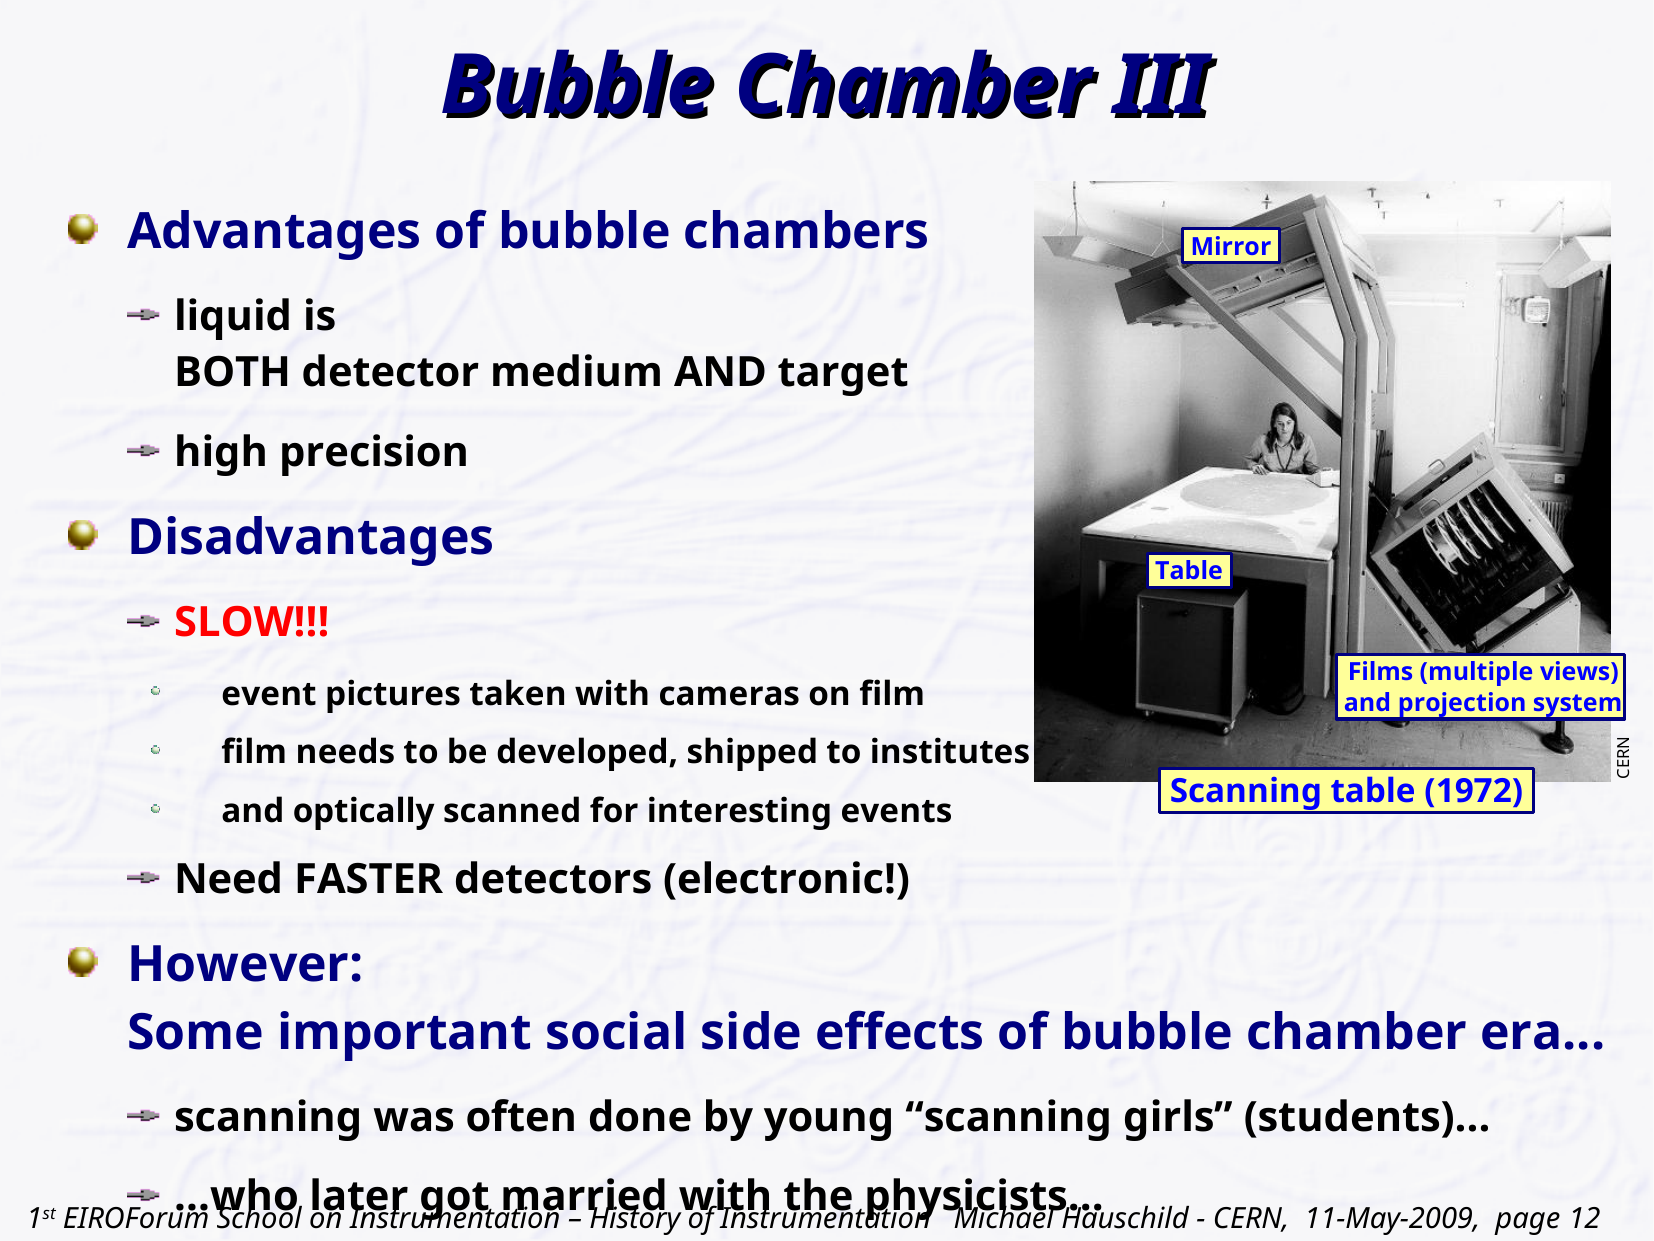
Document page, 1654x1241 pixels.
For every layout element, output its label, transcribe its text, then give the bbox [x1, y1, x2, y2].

text_box Mirror [1182, 228, 1273, 262]
title Bubble Chamber III [75, 7, 1576, 158]
text_box CERN [1612, 715, 1633, 780]
text_box Table [1147, 553, 1230, 587]
text_box Scanning table (1972) [1159, 768, 1530, 811]
list Advantages of bubble chambers liquid is BOTH detector medium AND target high precision Disadvantages SLOW!!! event pictures taken with cameras on film film needs to be developed, shipped to institutes and optically scanned for interesting events Need FASTER detectors (electronic!) However: Some important social side effects of bubble chamber era... scanning was often done by young “scanning girls” (students)... ...who later got married with the physicists... [45, 195, 1621, 1171]
text_box Films (multiple views) and projection system [1336, 654, 1612, 714]
picture [0, 0, 1654, 1241]
